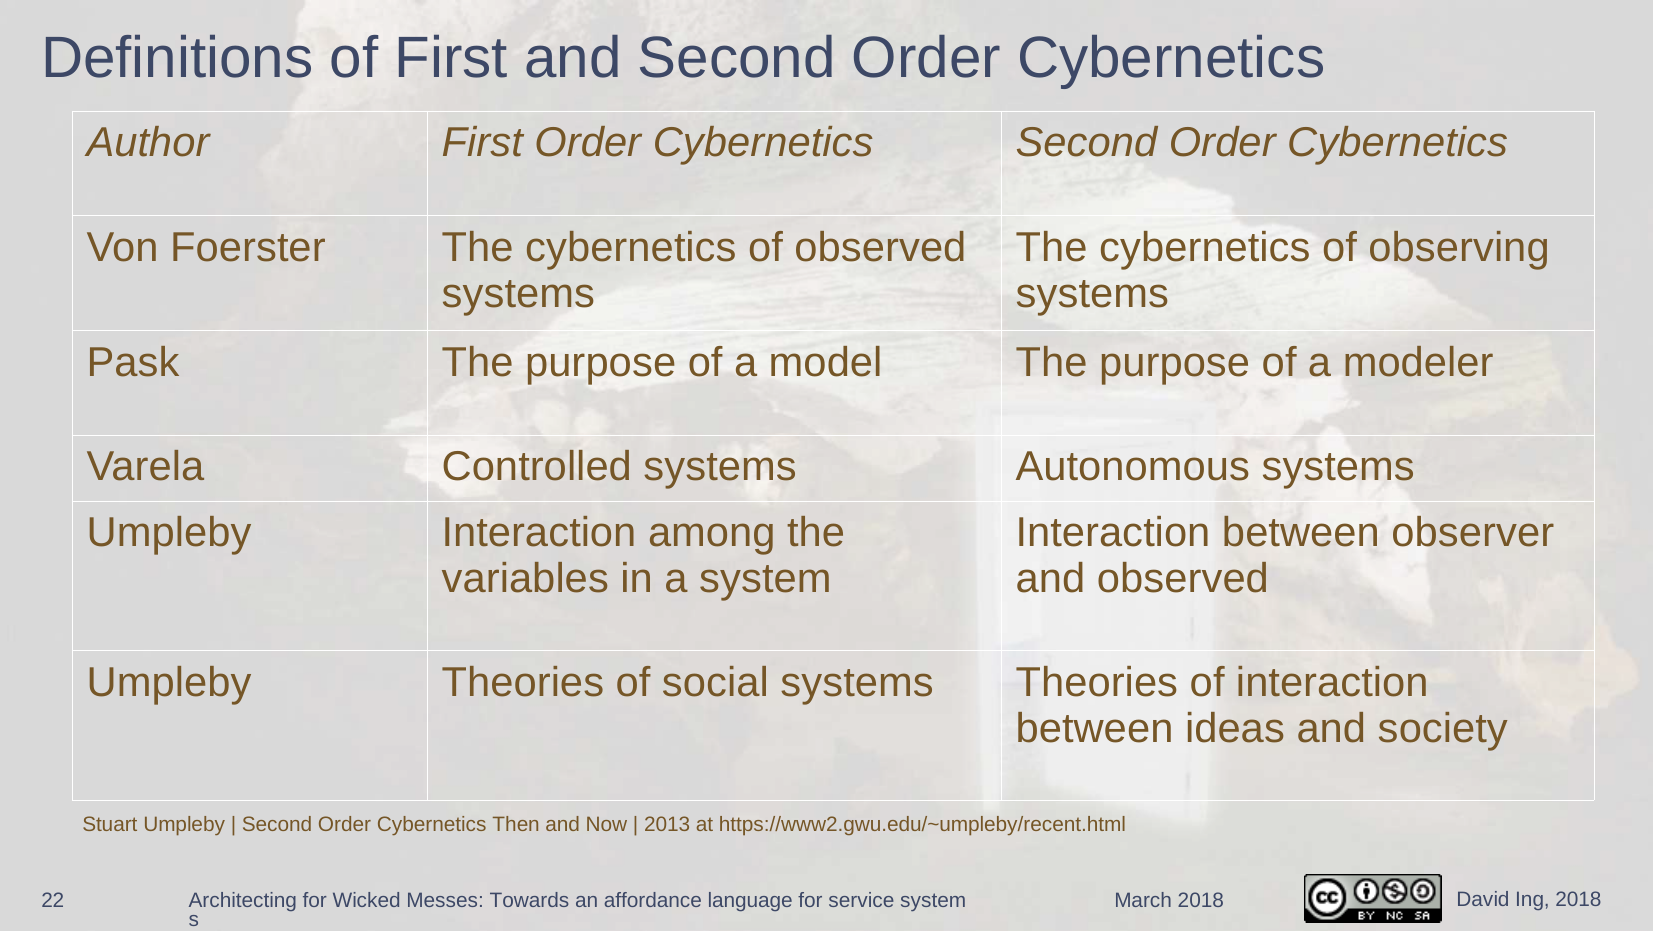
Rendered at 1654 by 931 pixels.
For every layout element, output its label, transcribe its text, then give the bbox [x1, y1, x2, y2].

table_header First Order Cybernetics [428, 112, 1001, 215]
table_cell The cybernetics of observed systems [428, 216, 1001, 330]
table_cell Controlled systems [428, 436, 1001, 501]
table_header Author [73, 112, 427, 215]
table_cell Theories of interaction between ideas and society [1002, 651, 1594, 800]
table_cell Von Foerster [73, 216, 427, 330]
table_cell The purpose of a modeler [1002, 331, 1594, 435]
table_cell The cybernetics of observing systems [1002, 216, 1594, 330]
table_cell Interaction between observer and observed [1002, 502, 1594, 650]
table_cell Umpleby [73, 651, 427, 800]
table_cell Autonomous systems [1002, 436, 1594, 501]
table_cell The purpose of a model [428, 331, 1001, 435]
text_box Solving for the optimal Problem solution involves analysis, research employing quantitative methods seeking optimal outcomes. Unfortunately, as conditions change, problems frequently do not remain solved or resolved but reappear, and usually in more complex forms. Furthermore, every solution and resolution generates new problems, ones that tend to be more complex than the ones solved or resolved. [0, 0, 1653, 931]
table_header Second Order Cybernetics [1002, 112, 1594, 215]
table_cell Theories of social systems [428, 651, 1001, 800]
table_cell Interaction among the variables in a system [428, 502, 1001, 650]
table_cell Umpleby [73, 502, 427, 650]
table_cell Pask [73, 331, 427, 435]
text_box Stuart Umpleby | Second Order Cybernetics Then and Now | 2013 at https://www2.gwu.edu/~umpleby/recent.html [67, 802, 1574, 866]
table_cell Varela [73, 436, 427, 501]
picture [1304, 874, 1442, 923]
title Definitions of First and Second Order Cybernetics [41, 30, 1613, 126]
